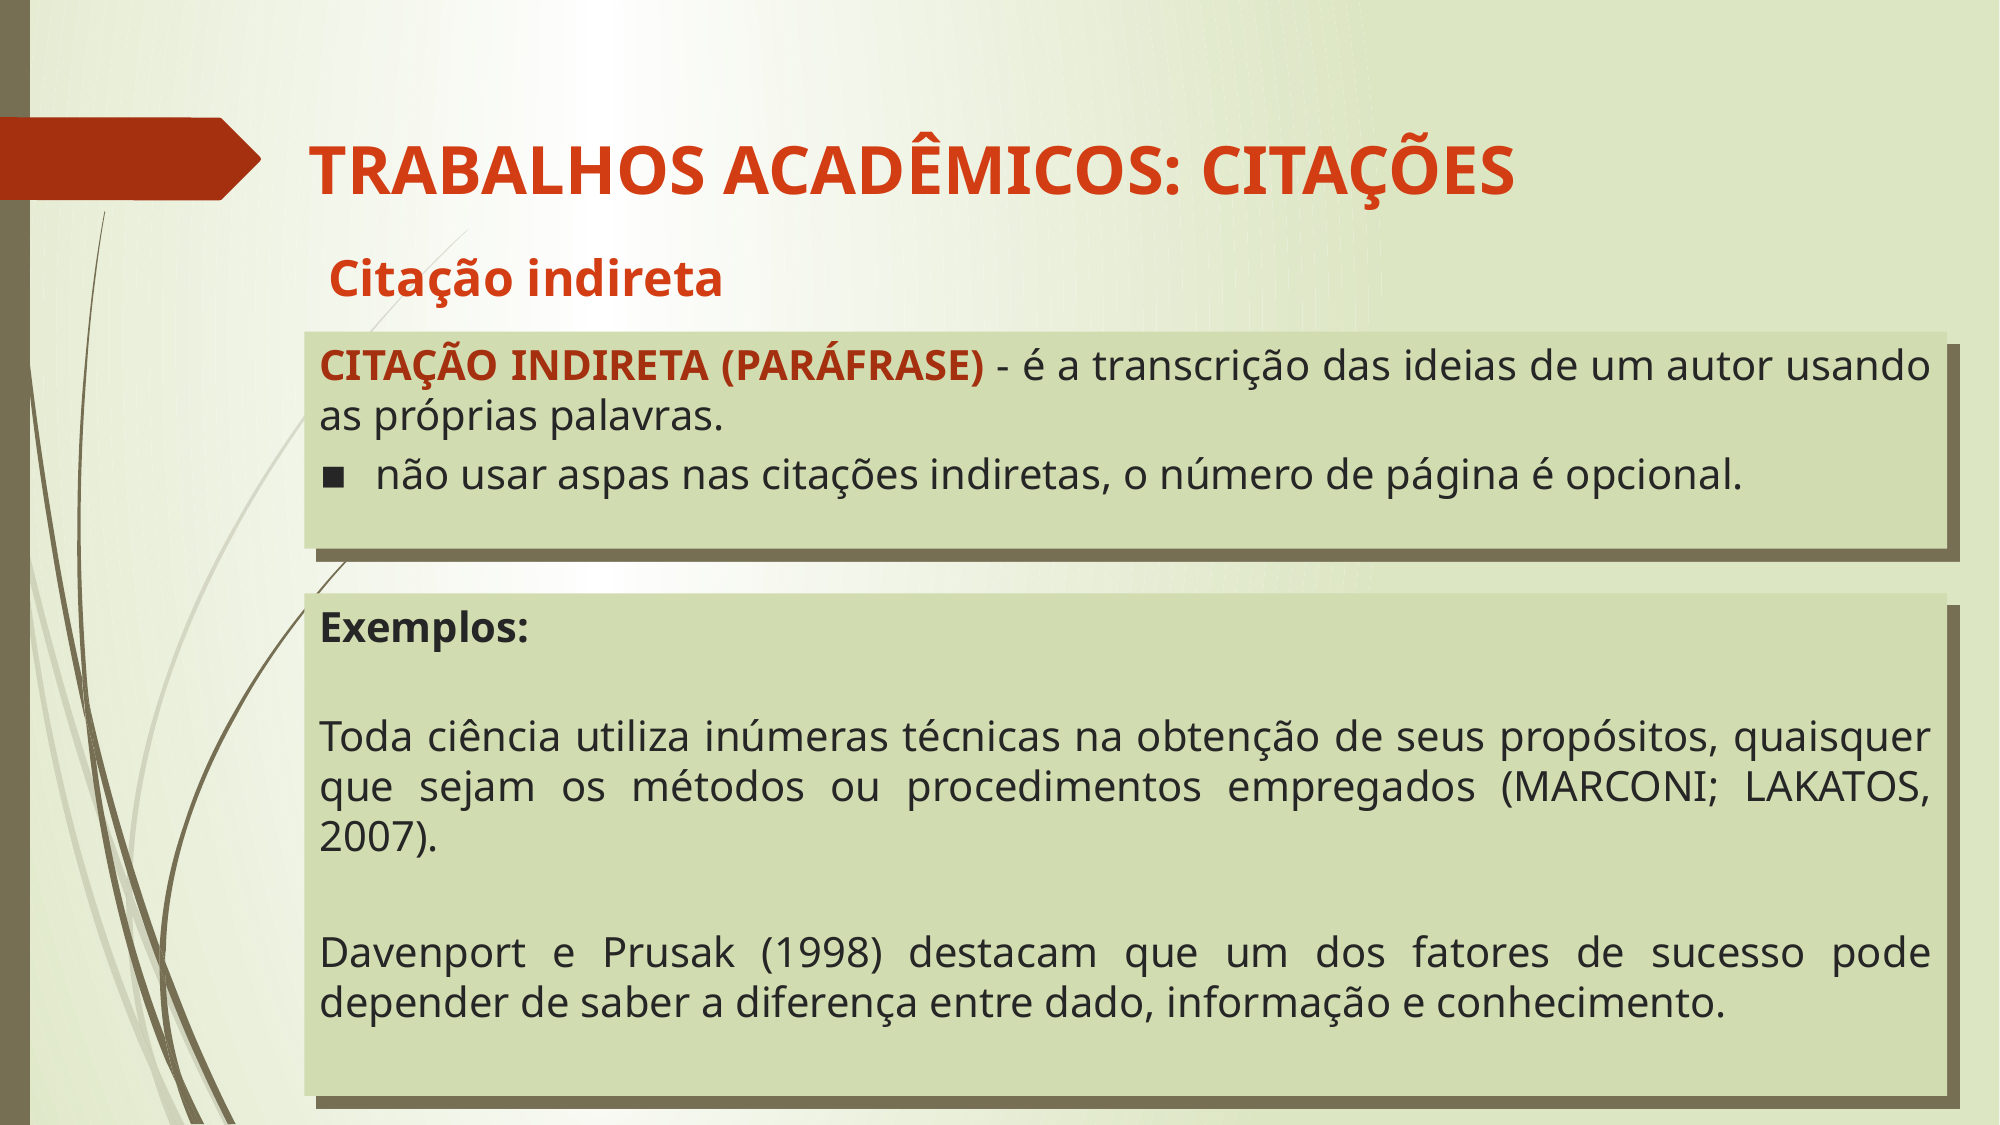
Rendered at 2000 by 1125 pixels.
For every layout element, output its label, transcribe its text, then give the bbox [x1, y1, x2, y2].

text_box TRABALHOS ACADÊMICOS: CITAÇÕES [293, 120, 1937, 233]
list CITAÇÃO INDIRETA (PARÁFRASE) - é a transcrição das ideias de um autor usando as próprias palavras. não usar aspas nas citações indiretas, o número de página é opcional. [304, 331, 1948, 549]
text_box Exemplos: Toda ciência utiliza inúmeras técnicas na obtenção de seus propósitos, quaisquer que sejam os métodos ou procedimentos empregados (MARCONI; LAKATOS, 2007). Davenport e Prusak (1998) destacam que um dos fatores de sucesso pode depender de saber a diferença entre dado, informação e conhecimento. [304, 593, 1948, 1096]
text_box Citação indireta [313, 239, 1892, 342]
